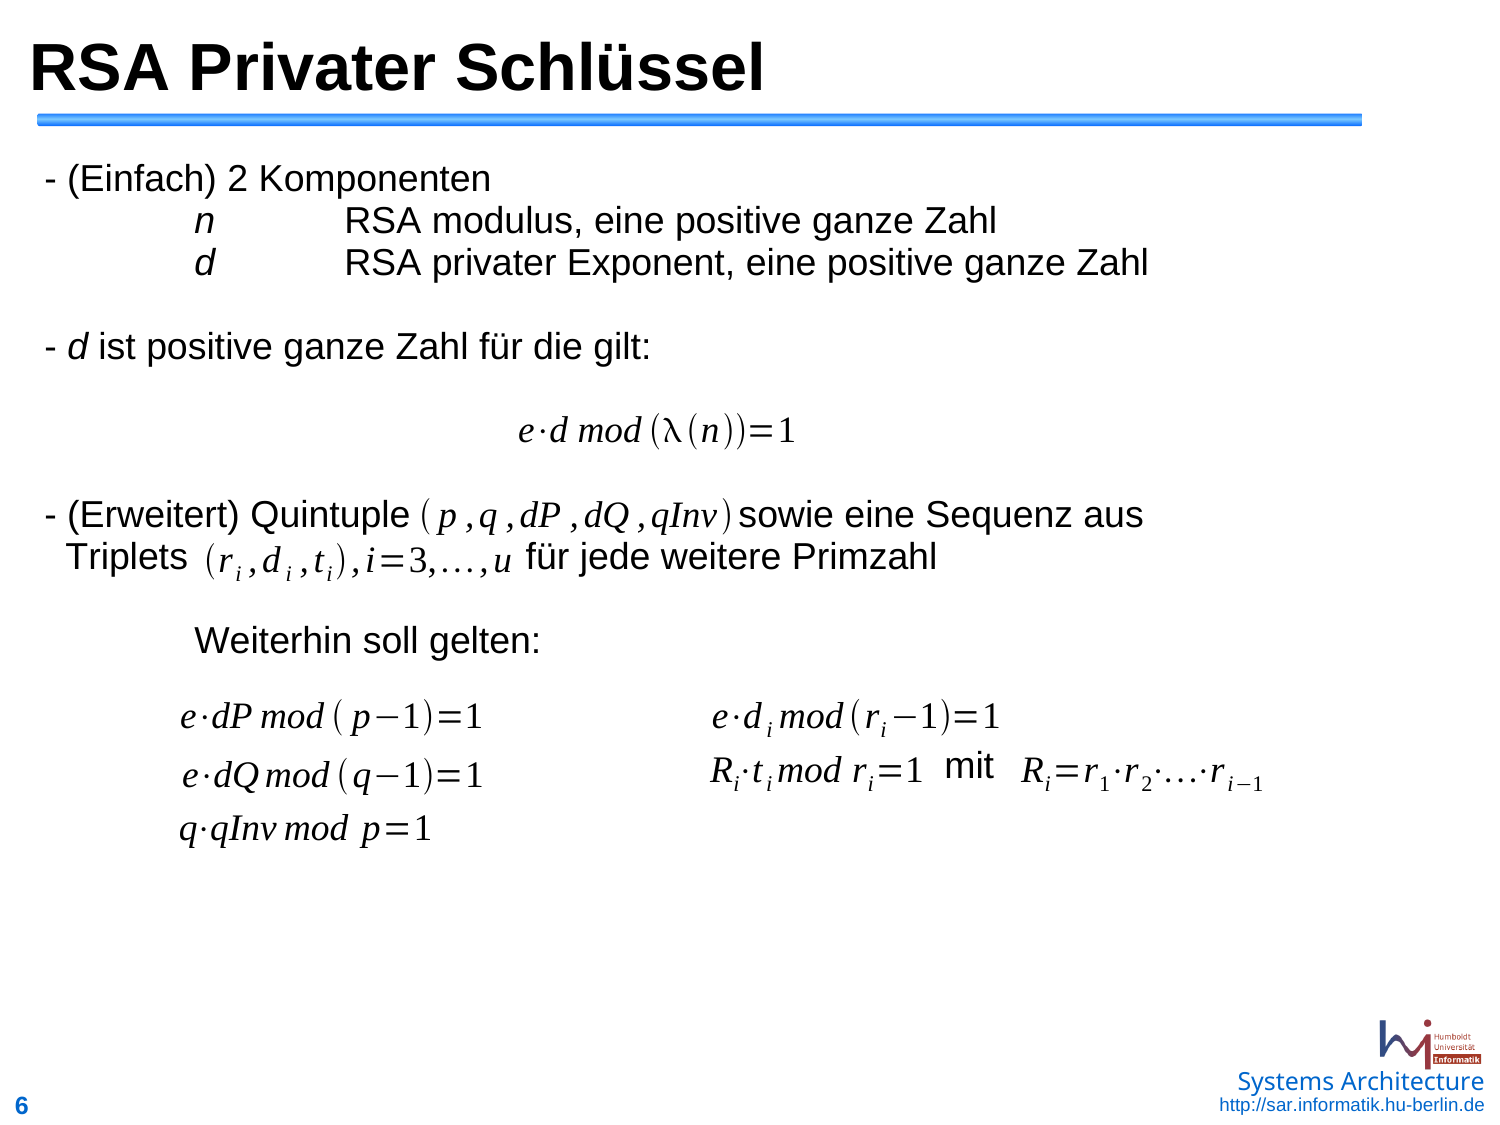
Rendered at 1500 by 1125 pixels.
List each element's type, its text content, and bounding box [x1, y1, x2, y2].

text_box - (Einfach) 2 Komponenten n RSA modulus, eine positive ganze Zahl d RSA privater Exponent, eine positive ganze Zahl - d ist positive ganze Zahl für die gilt: - (Erweitert) Quintuple sowie eine Sequenz aus Triplets für jede weitere Primzahl Weiterhin soll gelten: mit [29, 149, 1270, 857]
chart [705, 695, 1007, 744]
chart [175, 754, 490, 798]
chart [171, 807, 438, 851]
chart [700, 749, 931, 798]
chart [511, 410, 802, 453]
chart [174, 695, 490, 739]
chart [198, 539, 518, 587]
picture [1376, 1016, 1483, 1071]
chart [1011, 749, 1270, 798]
title RSA Privater Schlüssel [29, 19, 1500, 115]
chart [413, 494, 739, 538]
